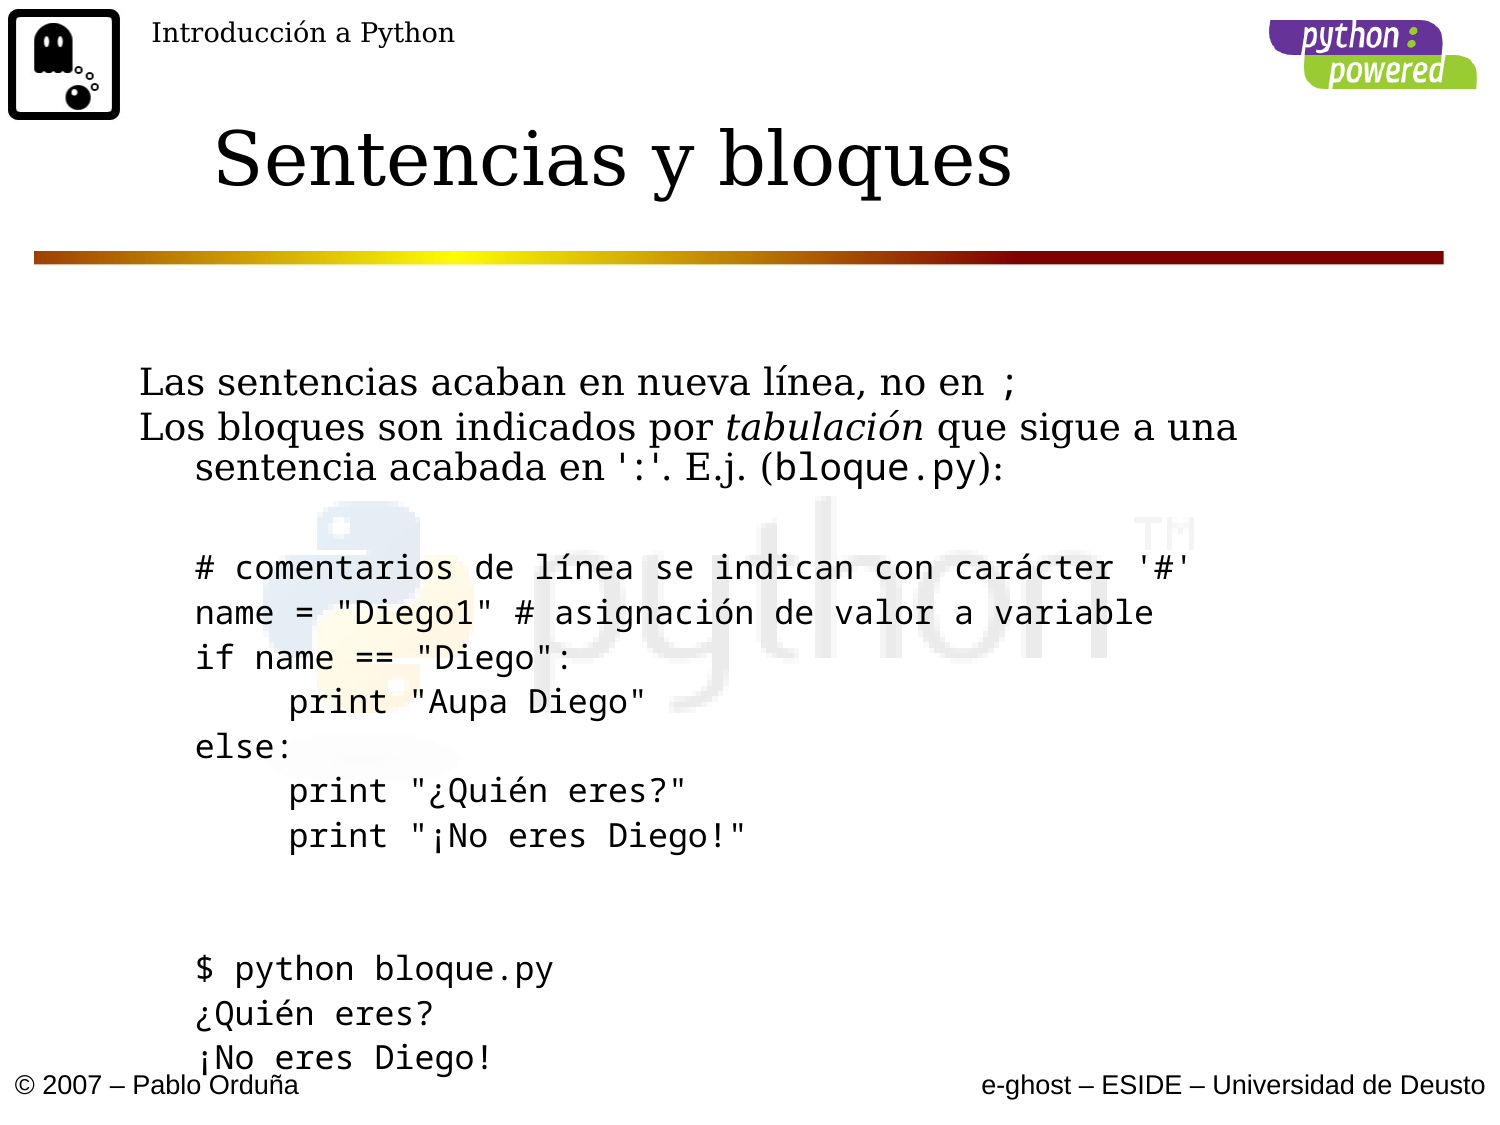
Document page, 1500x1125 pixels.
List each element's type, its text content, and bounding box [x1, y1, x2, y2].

list Las sentencias acaban en nueva línea, no en ; Los bloques son indicados por tabulación que sigue a una sentencia acabada en ':'. E.j. (bloque.py): # comentarios de línea se indican con carácter '#' name = "Diego1" # asignación de valor a variable if name == "Diego": print "Aupa Diego" else: print "¿Quién eres?" print "¡No eres Diego!" $ python bloque.py ¿Quién eres? ¡No eres Diego! [123, 355, 1434, 1071]
title Sentencias y bloques [198, 0, 1477, 211]
picture [34, 251, 1447, 266]
picture [5, 7, 125, 124]
